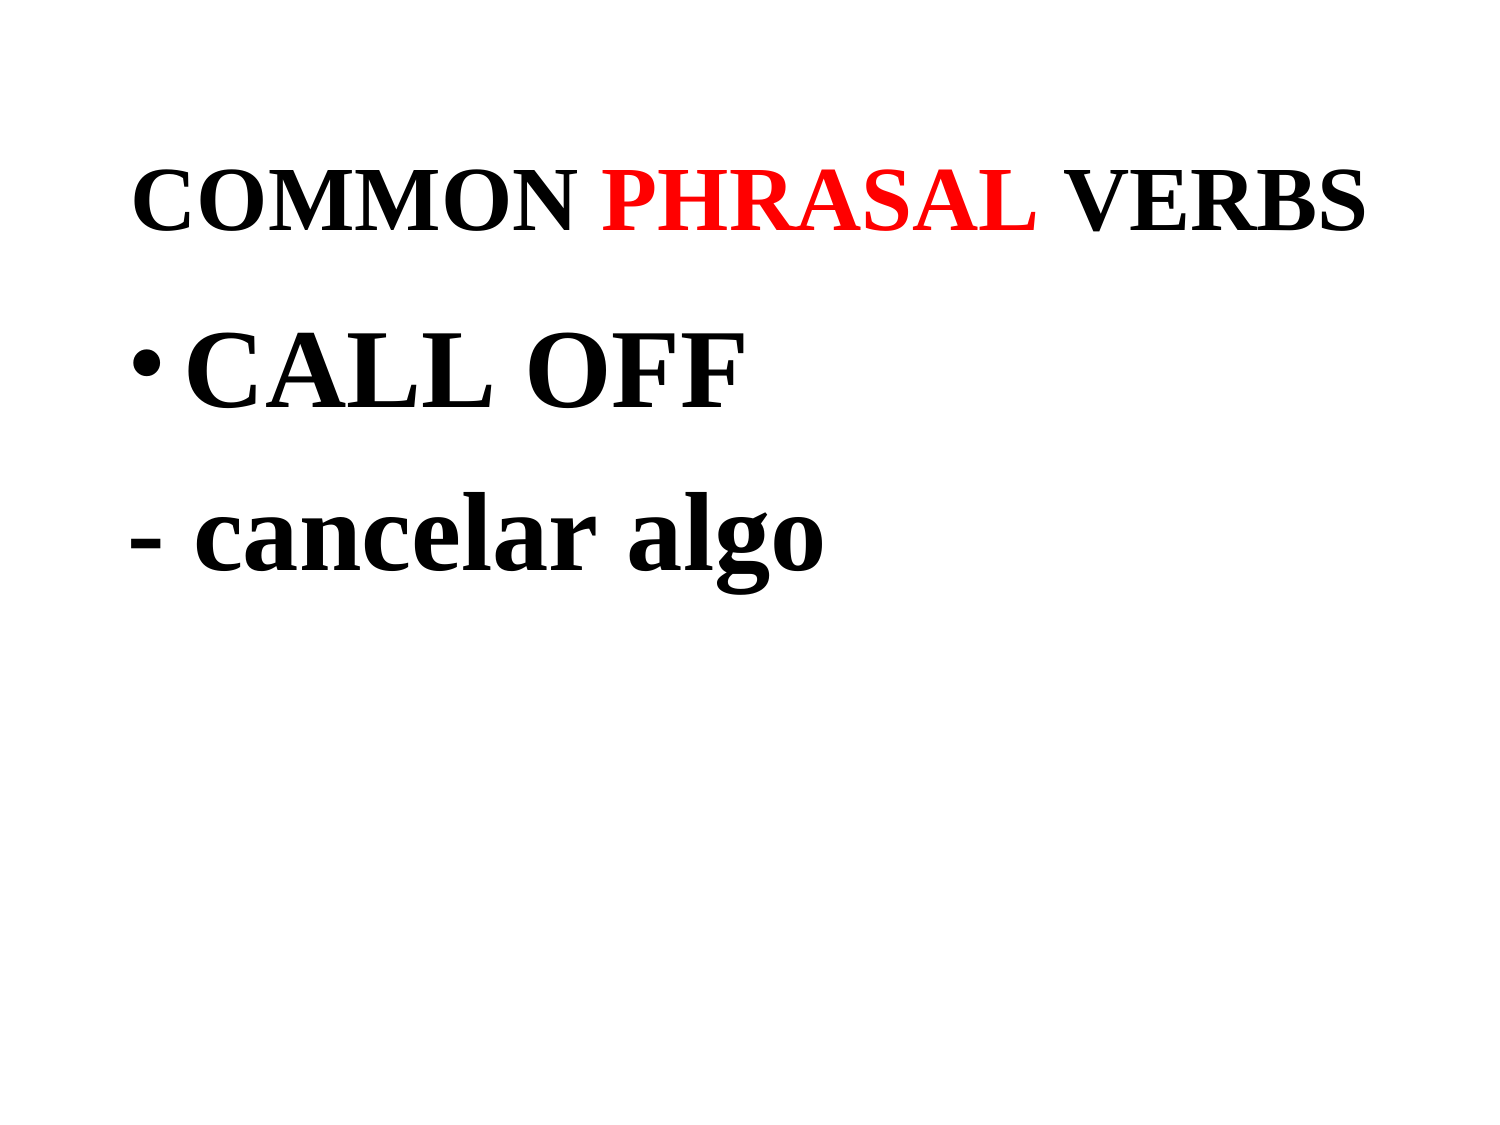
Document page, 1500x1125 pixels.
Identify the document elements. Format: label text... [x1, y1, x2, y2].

title COMMON PHRASAL VERBS [112, 99, 1388, 287]
list CALL OFF - cancelar algo [112, 287, 1388, 1000]
